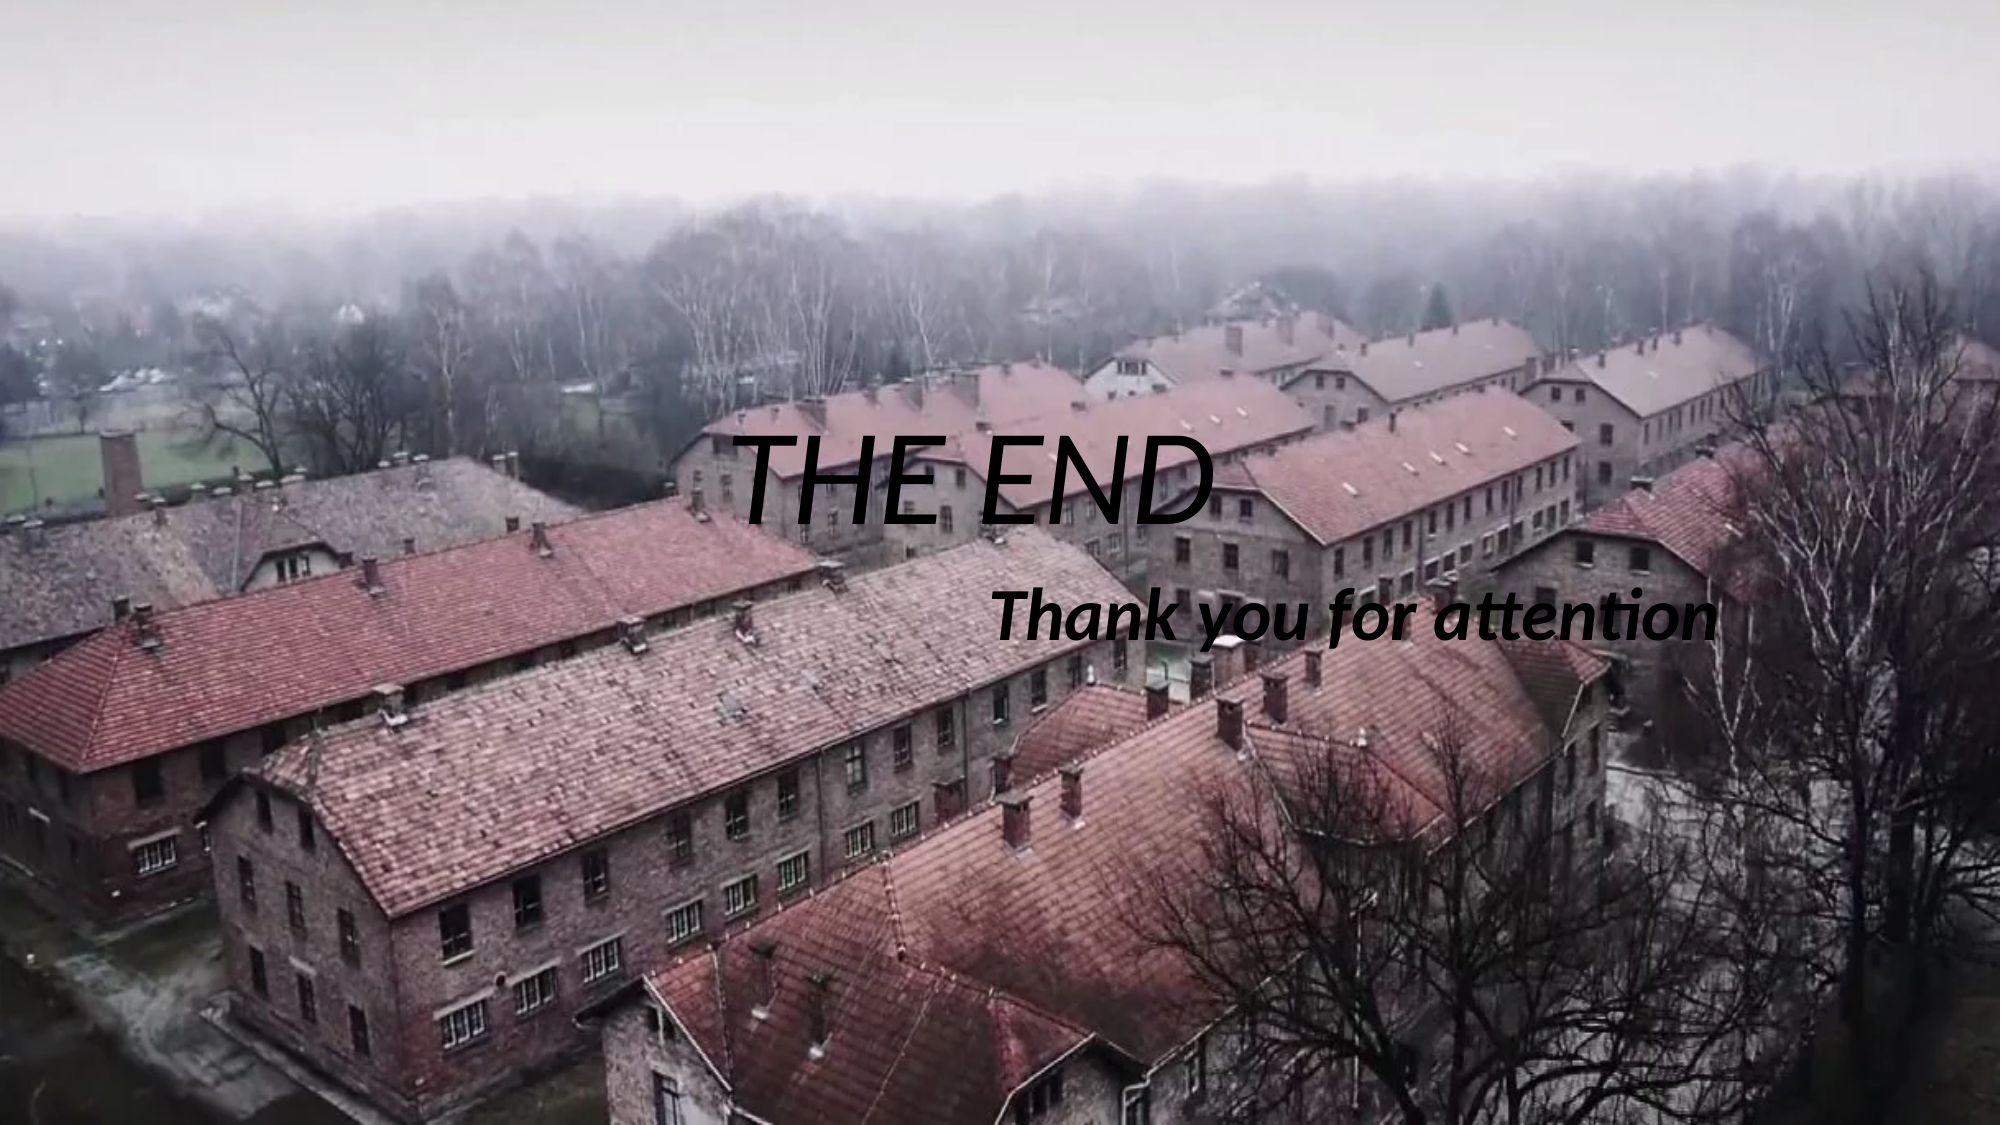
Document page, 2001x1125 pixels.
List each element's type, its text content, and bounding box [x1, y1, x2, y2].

text_box THE END [710, 379, 1233, 558]
text_box Thank you for attention [463, 558, 1737, 664]
picture [0, 0, 2000, 1125]
